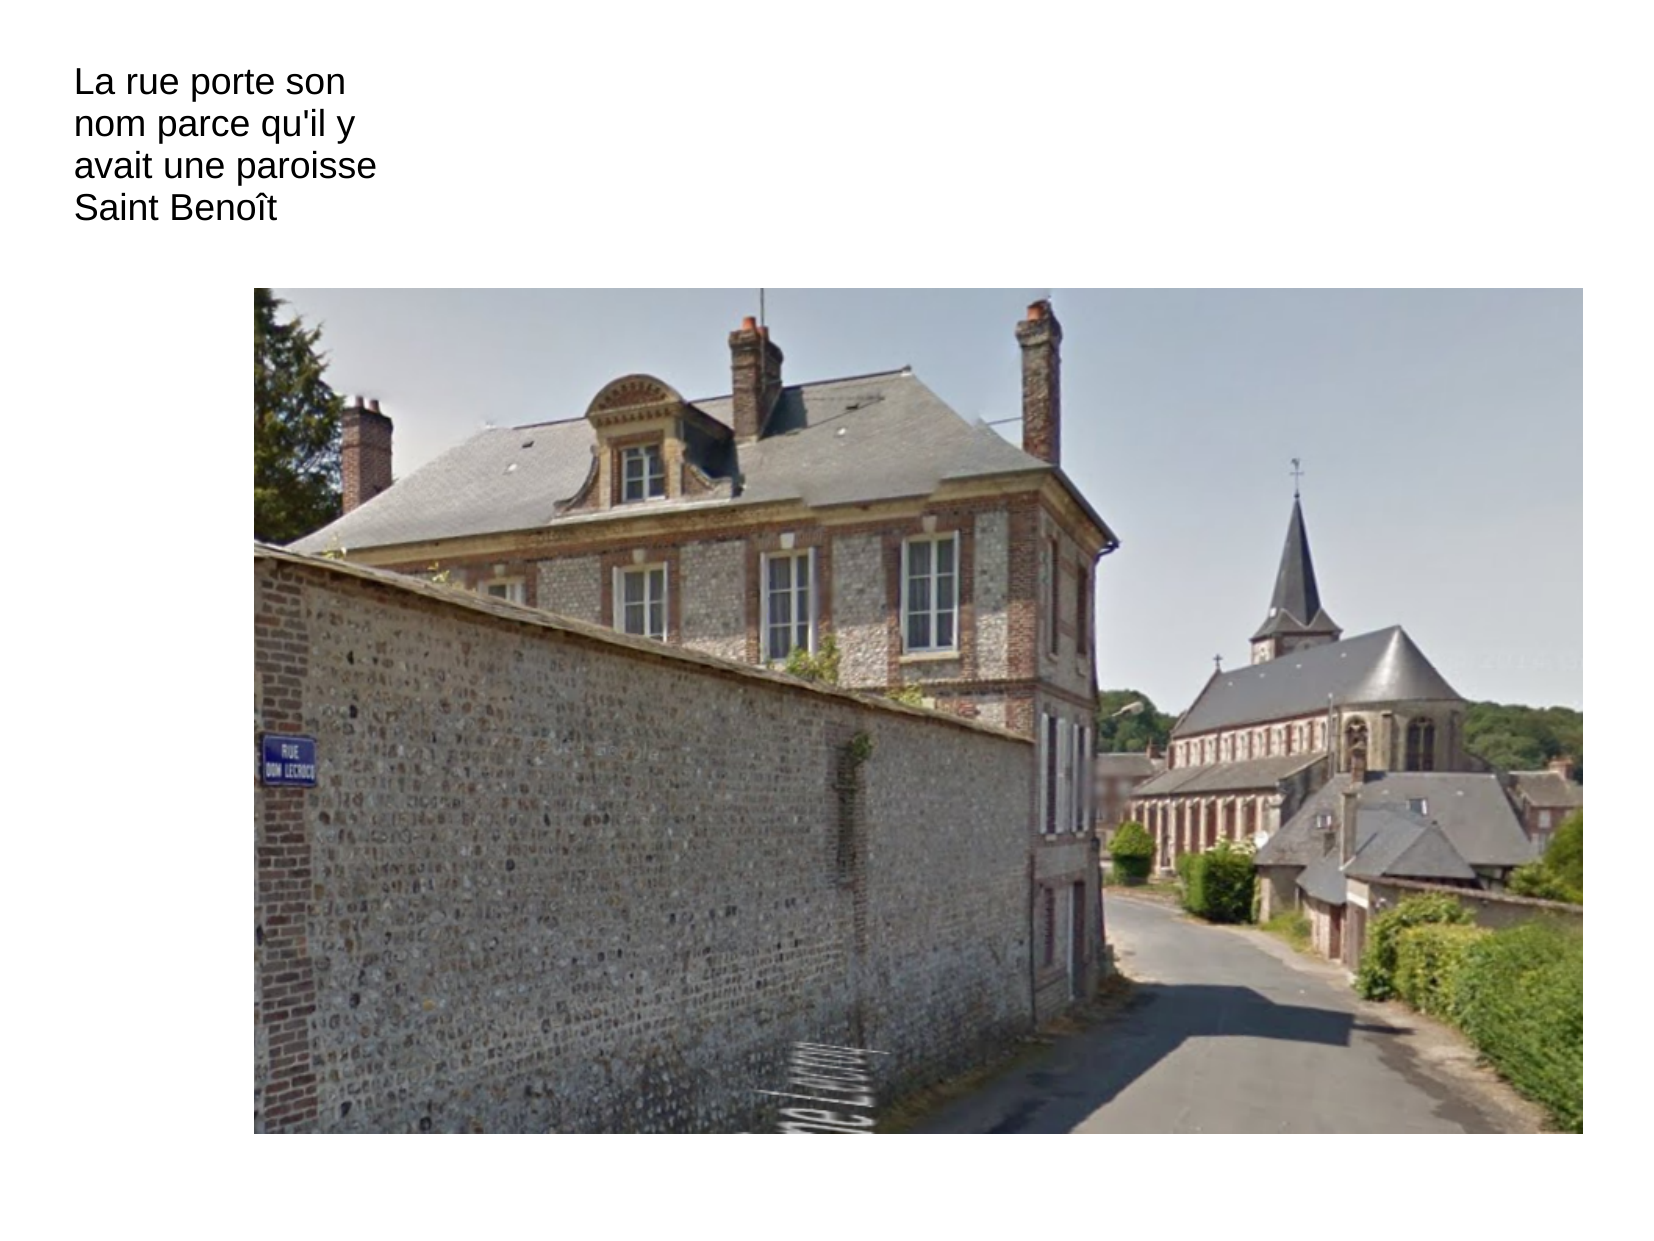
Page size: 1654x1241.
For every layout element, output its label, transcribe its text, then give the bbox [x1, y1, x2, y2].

text_box La rue porte son nom parce qu'il y avait une paroisse Saint Benoît [59, 53, 426, 237]
picture [254, 288, 1583, 1134]
